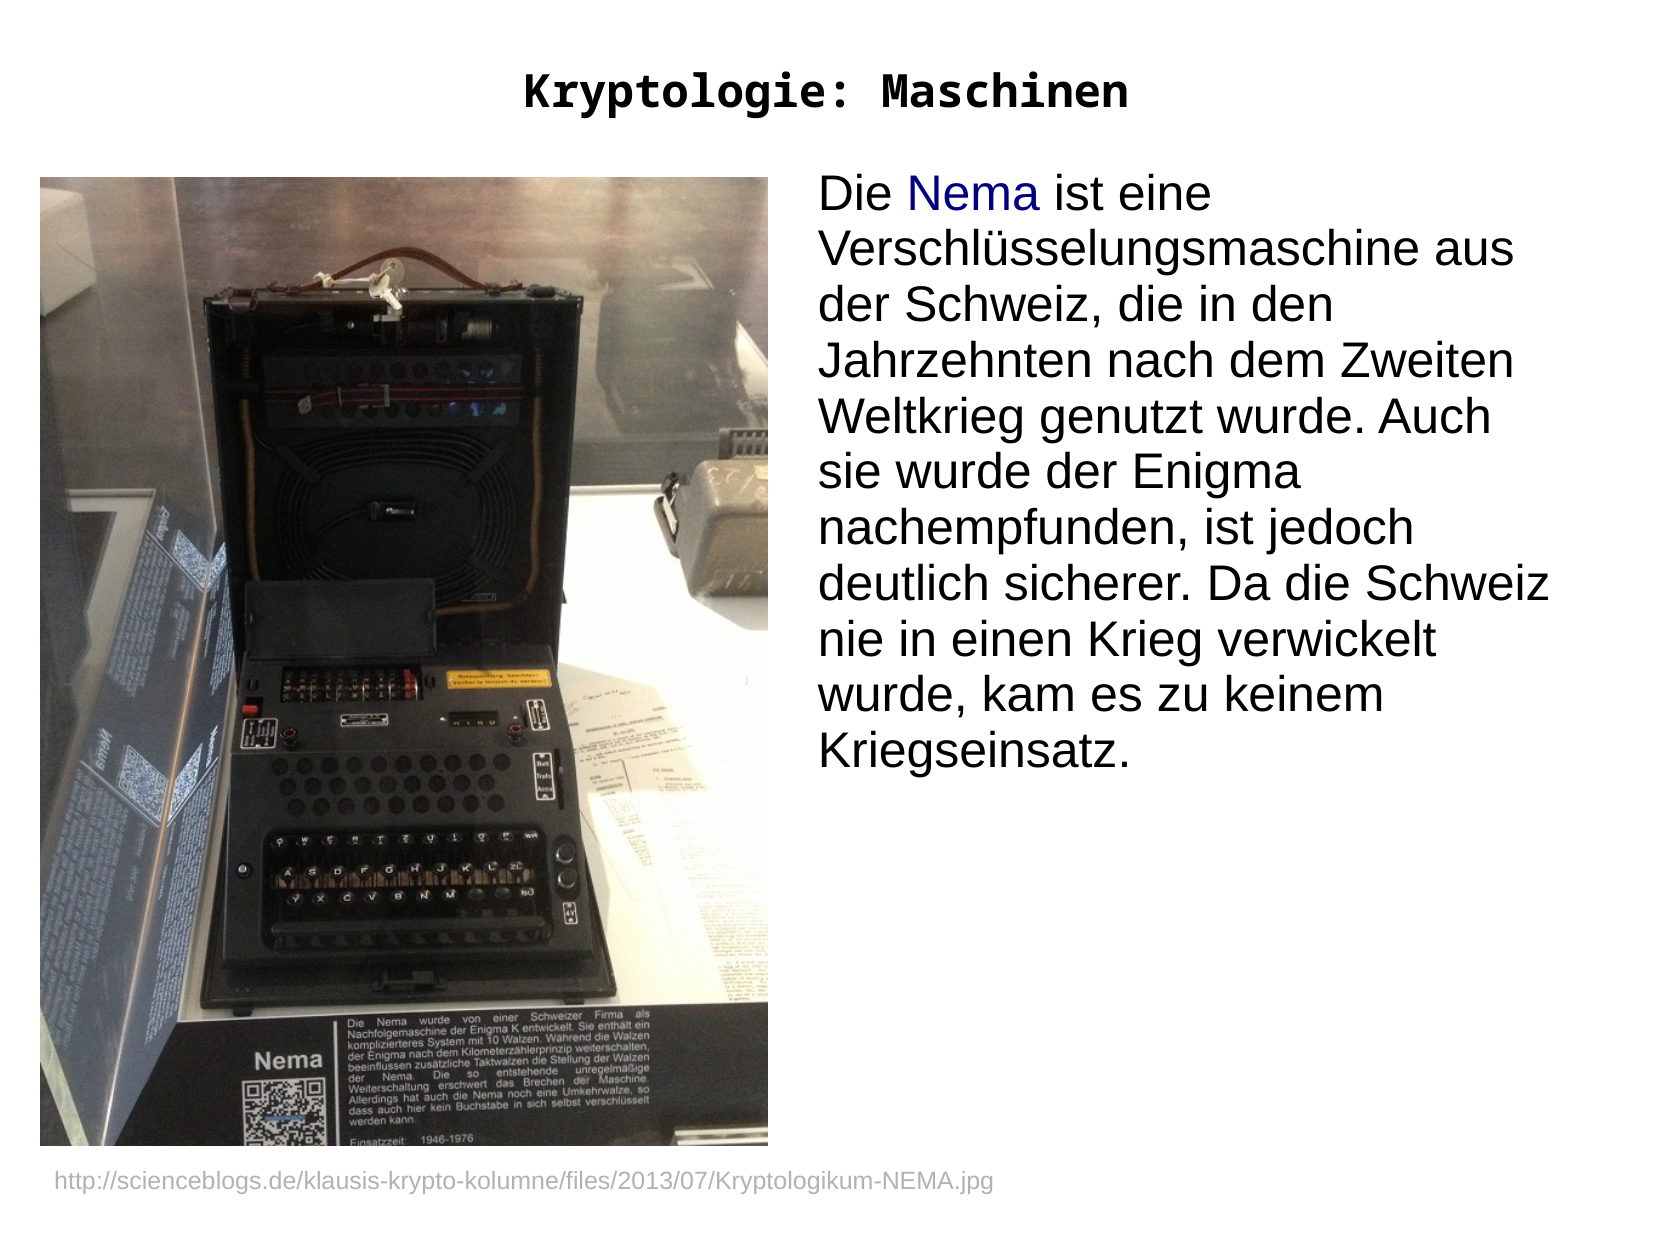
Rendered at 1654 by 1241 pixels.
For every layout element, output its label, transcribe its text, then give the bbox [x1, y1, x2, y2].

text_box Die Nema ist eine Verschlüsselungsmaschine aus der Schweiz, die in den Jahrzehnten nach dem Zweiten Weltkrieg genutzt wurde. Auch sie wurde der Enigma nachempfunden, ist jedoch deutlich sicherer. Da die Schweiz nie in einen Krieg verwickelt wurde, kam es zu keinem Kriegseinsatz. [803, 157, 1583, 792]
text_box http://scienceblogs.de/klausis-krypto-kolumne/files/2013/07/Kryptologikum-NEMA.jpg [39, 1159, 1028, 1217]
picture [40, 177, 768, 1146]
title Kryptologie: Maschinen [82, 49, 1571, 130]
